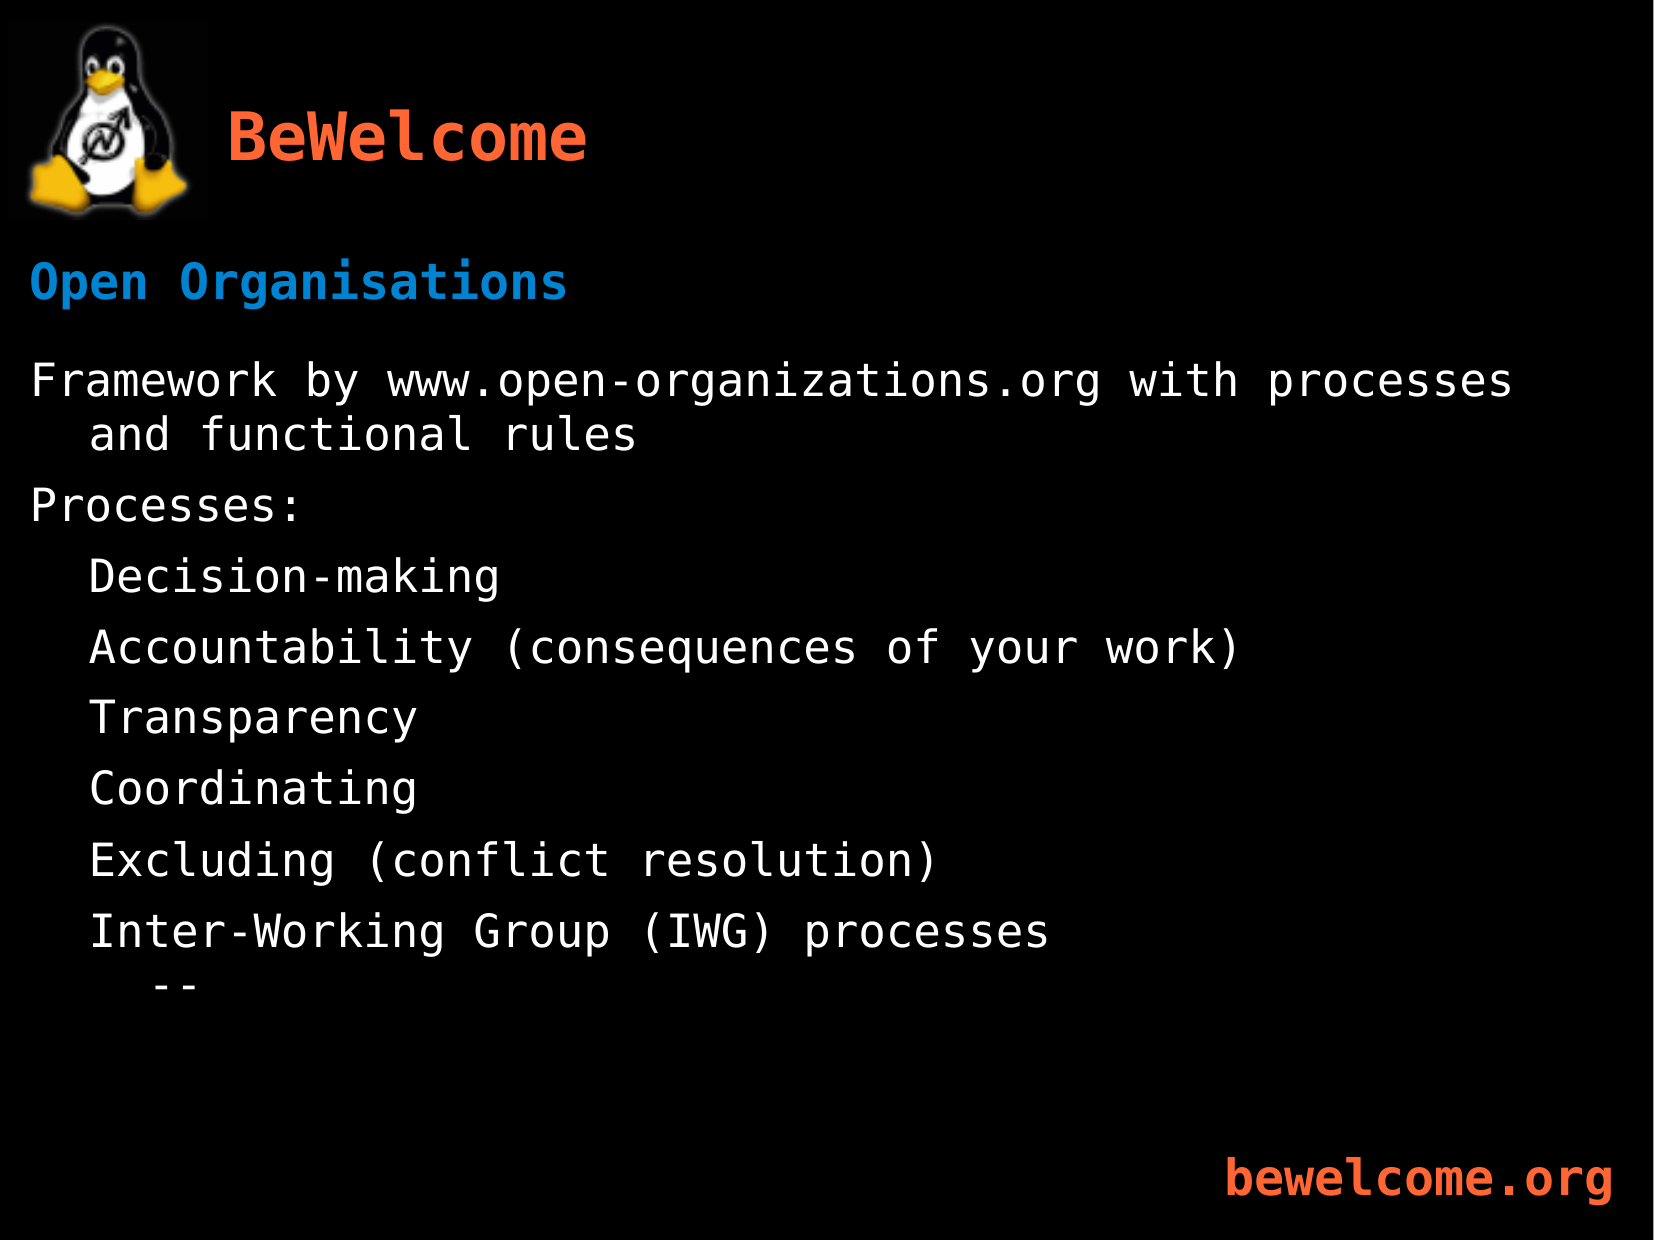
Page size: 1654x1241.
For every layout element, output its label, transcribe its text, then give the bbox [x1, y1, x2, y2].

list Framework by www.open-organizations.org with processes and functional rules Processes: Decision-making Accountability (consequences of your work) Transparency Coordinating Excluding (conflict resolution) Inter-Working Group (IWG) processes -- [29, 354, 1571, 1094]
title Open Organisations [29, 249, 1625, 315]
picture [9, 22, 207, 220]
